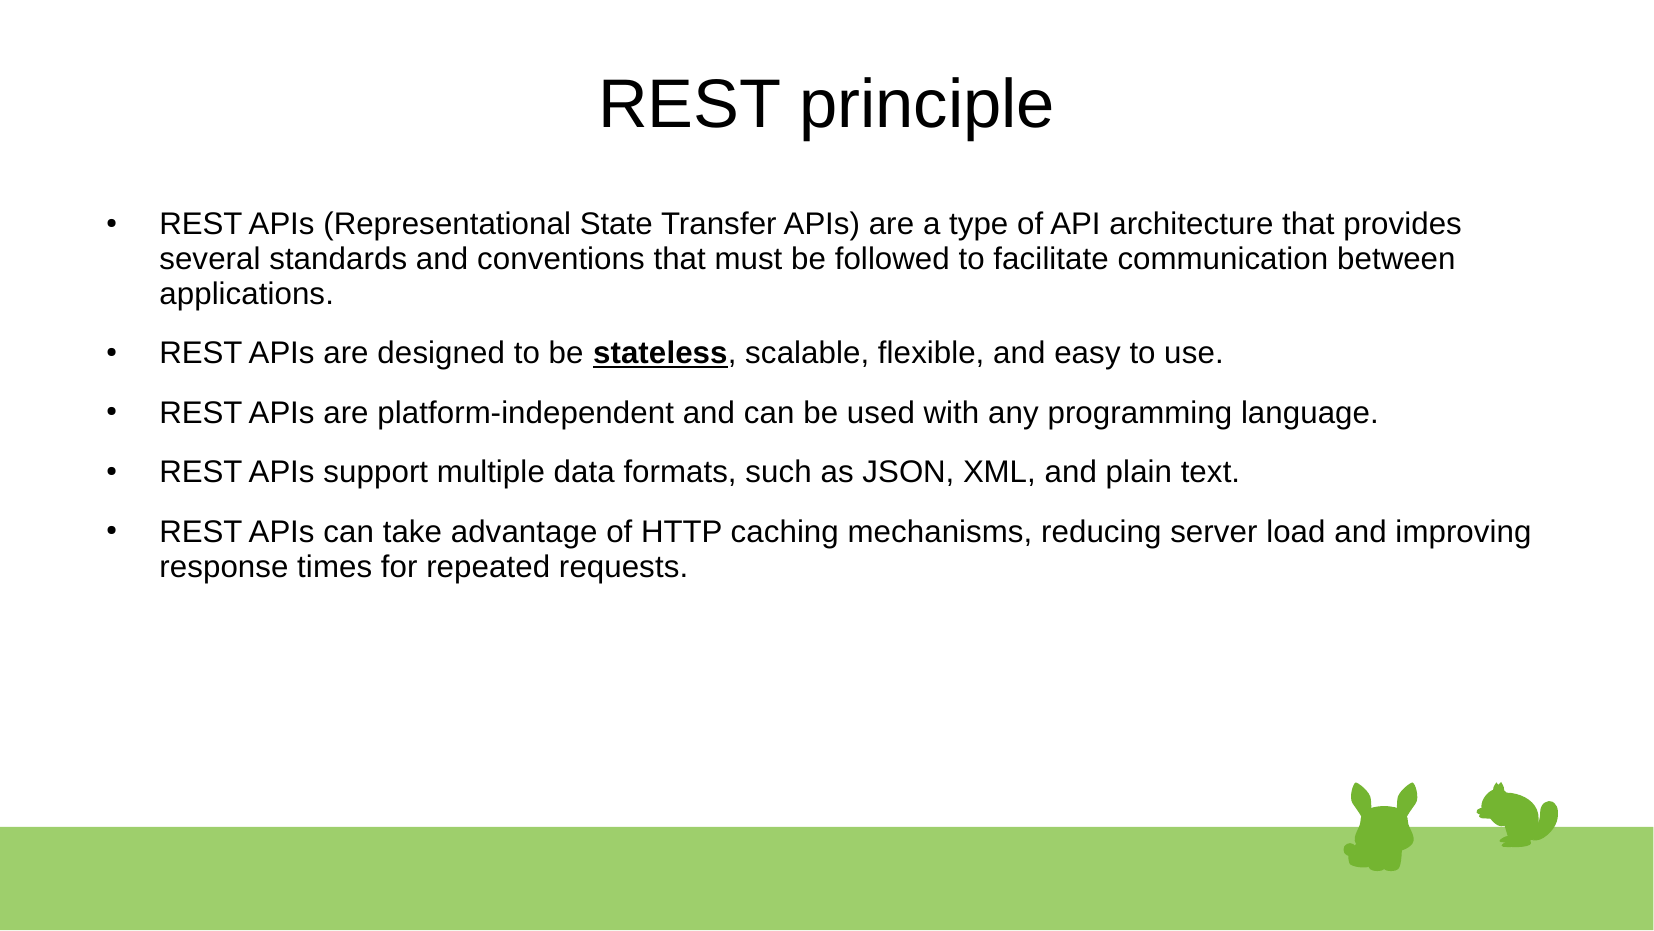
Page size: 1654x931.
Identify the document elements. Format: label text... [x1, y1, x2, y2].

title REST principle [88, 29, 1565, 178]
list REST APIs (Representational State Transfer APIs) are a type of API architecture that provides several standards and conventions that must be followed to facilitate communication between applications. REST APIs are designed to be stateless, scalable, flexible, and easy to use. REST APIs are platform-independent and can be used with any programming language. REST APIs support multiple data formats, such as JSON, XML, and plain text. REST APIs can take advantage of HTTP caching mechanisms, reducing server load and improving response times for repeated requests. [88, 206, 1565, 739]
